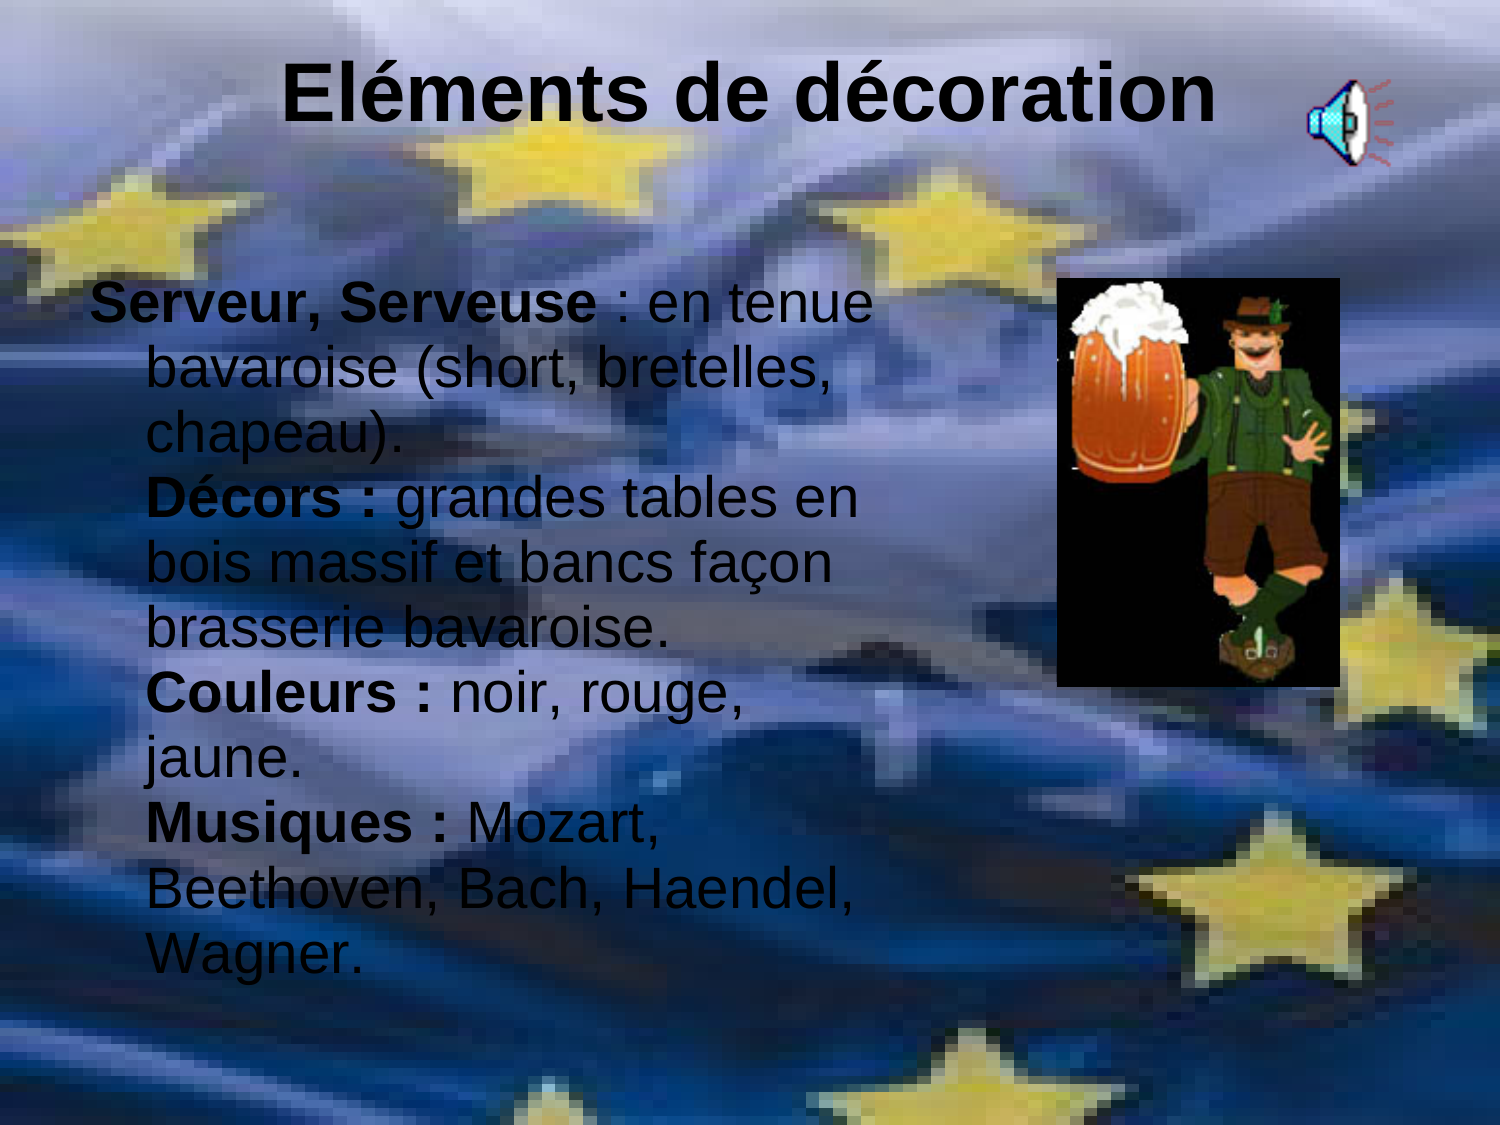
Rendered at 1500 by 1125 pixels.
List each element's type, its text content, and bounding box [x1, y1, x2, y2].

list Serveur, Serveuse : en tenue bavaroise (short, bretelles, chapeau). Décors : grandes tables en bois massif et bancs façon brasserie bavaroise. Couleurs : noir, rouge, jaune. Musiques : Mozart, Beethoven, Bach, Haendel, Wagner. [74, 262, 928, 1048]
picture [0, 0, 1500, 1125]
title Eléments de décoration [75, 31, 1426, 247]
